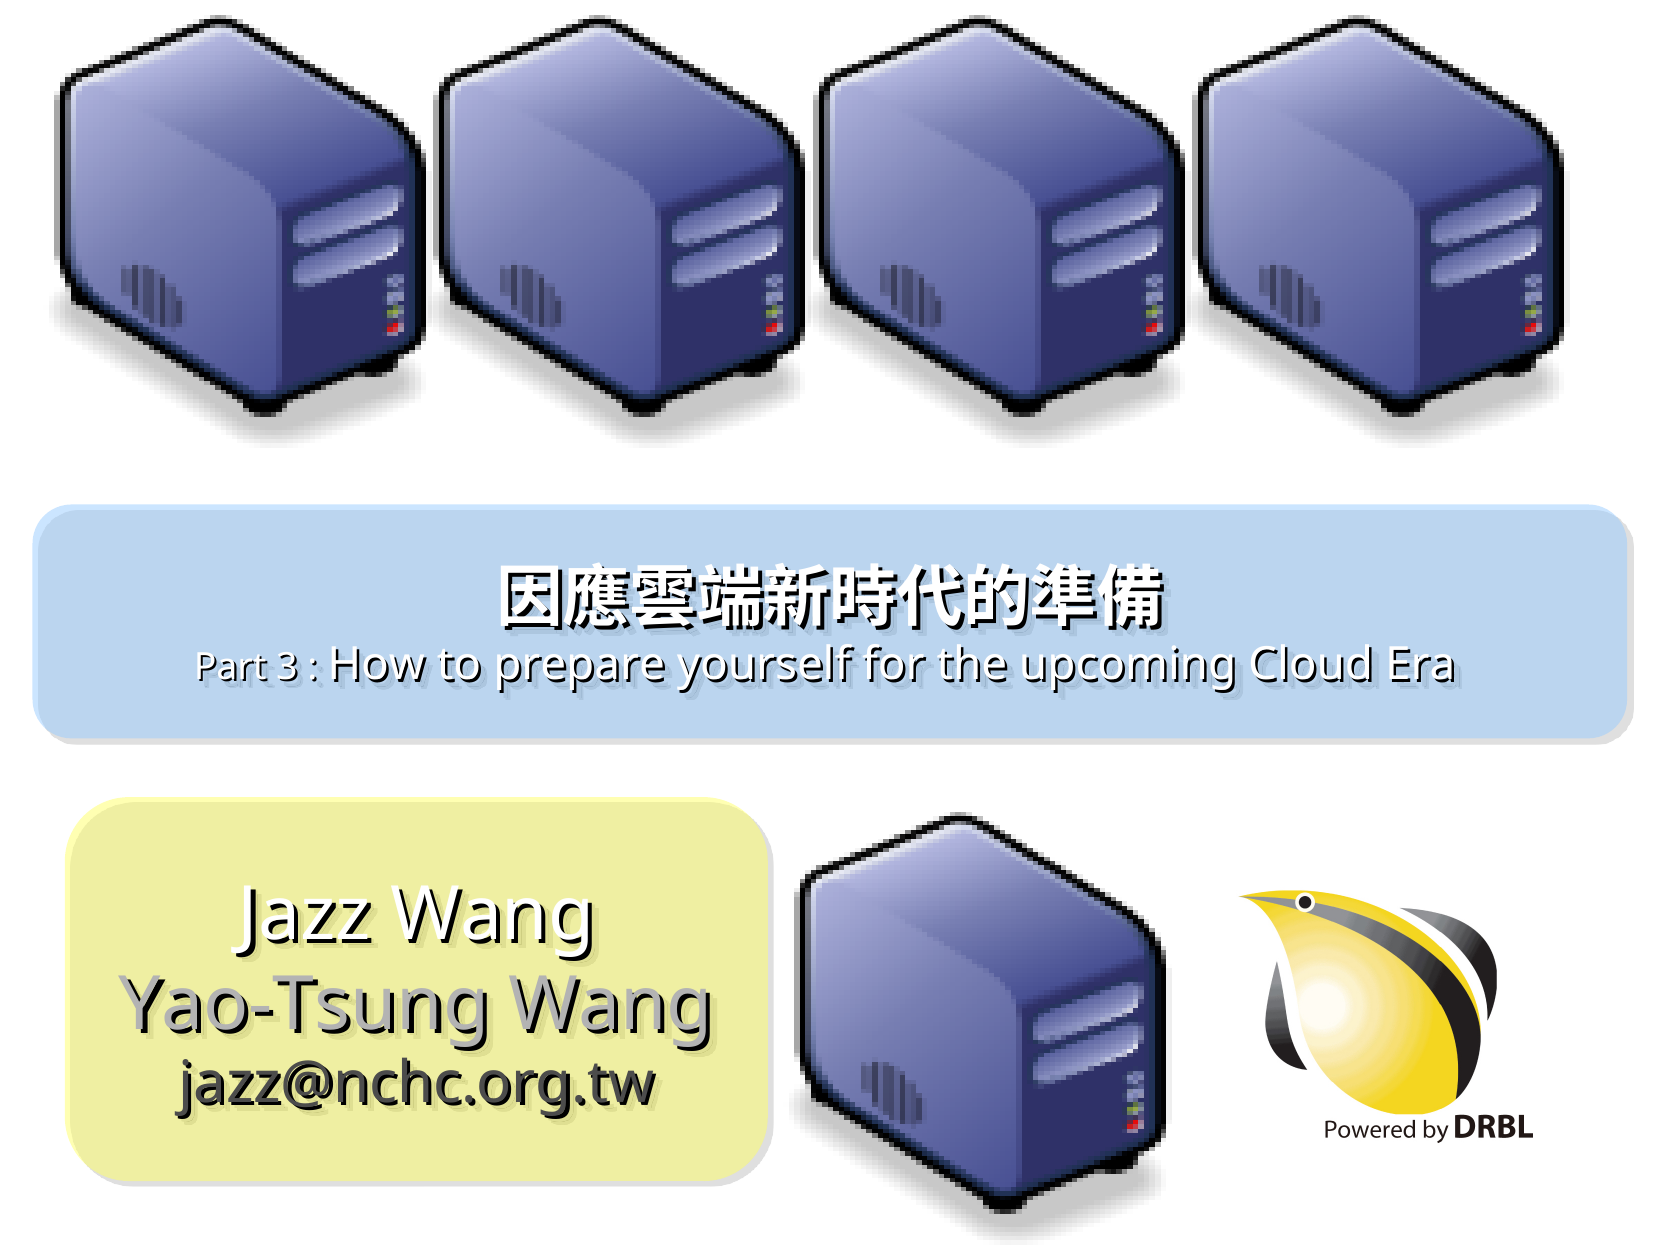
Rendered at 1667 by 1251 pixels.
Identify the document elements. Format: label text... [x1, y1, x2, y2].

picture [767, 800, 1211, 1249]
text_box Jazz Wang Yao-Tsung Wang jazz@nchc.org.tw [64, 797, 767, 1182]
picture [27, 2, 1609, 502]
text_box 因應雲端新時代的準備 Part 3 : How to prepare yourself for the upcoming Cloud Era [32, 504, 1628, 739]
picture [1224, 874, 1548, 1152]
